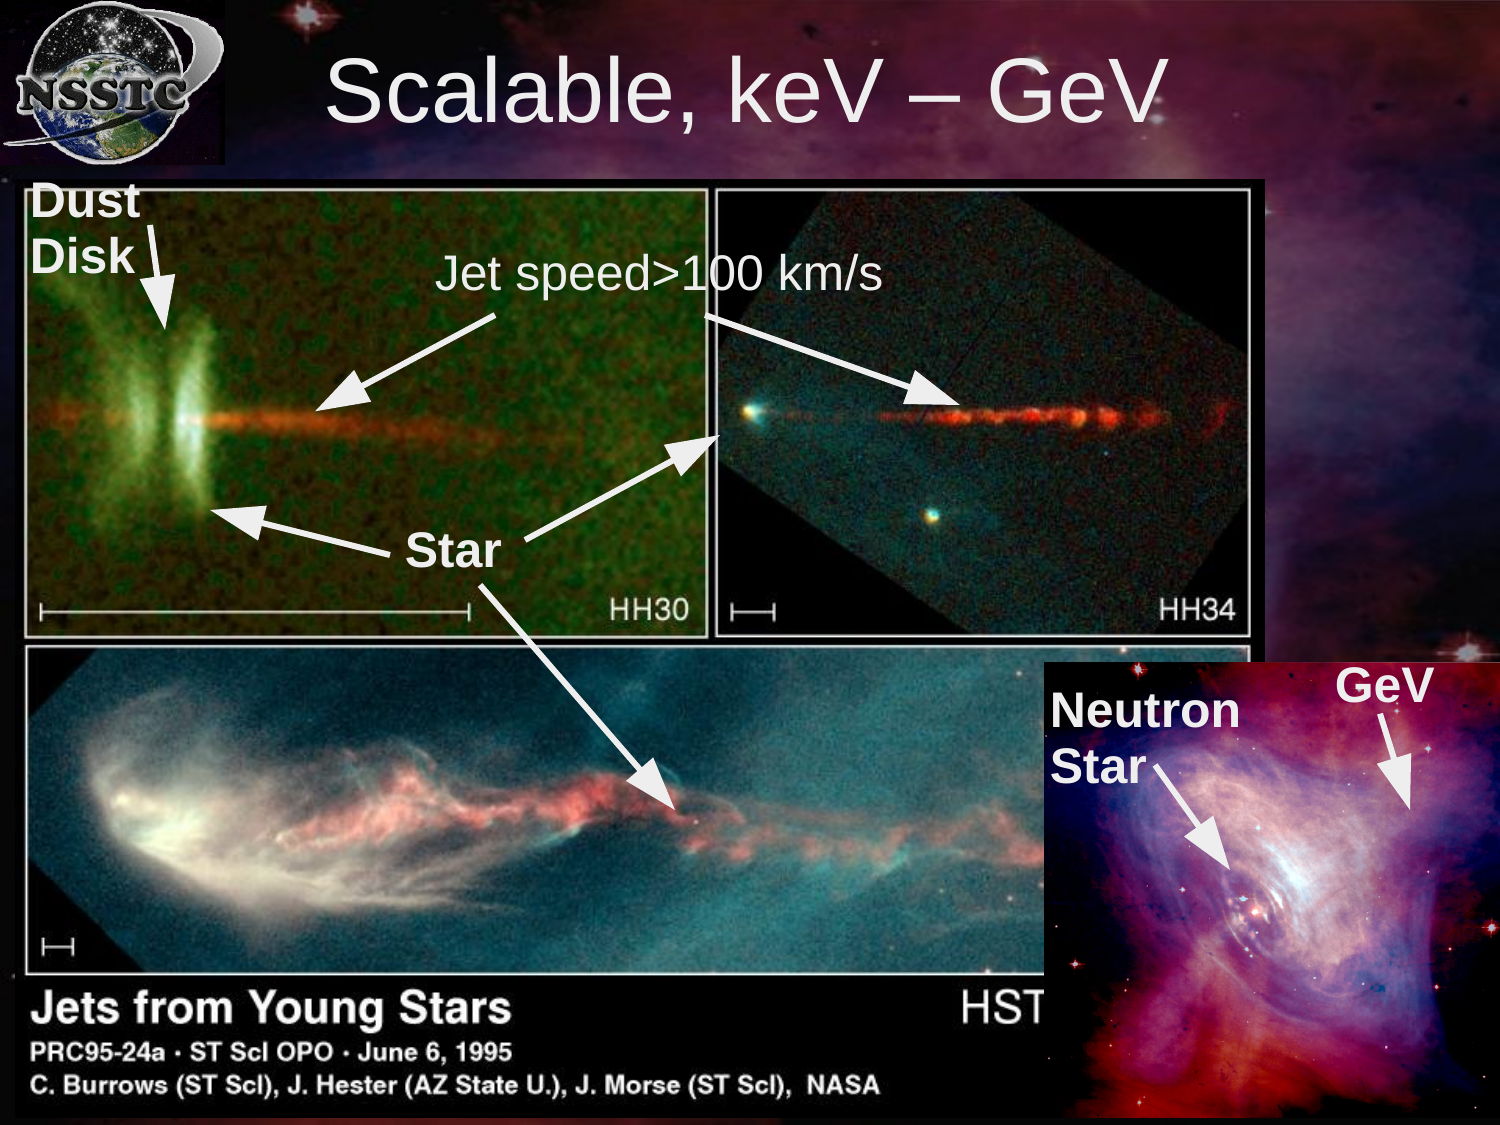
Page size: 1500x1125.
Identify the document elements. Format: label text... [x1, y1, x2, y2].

text_box GeV [1320, 649, 1486, 721]
text_box Dust Disk [15, 164, 181, 292]
title Scalable, keV – GeV [112, 0, 1383, 190]
picture [0, 0, 1500, 1125]
text_box Star [390, 514, 556, 616]
text_box Neutron Star [1035, 675, 1276, 858]
text_box Jet speed>100 km/s [420, 237, 946, 421]
